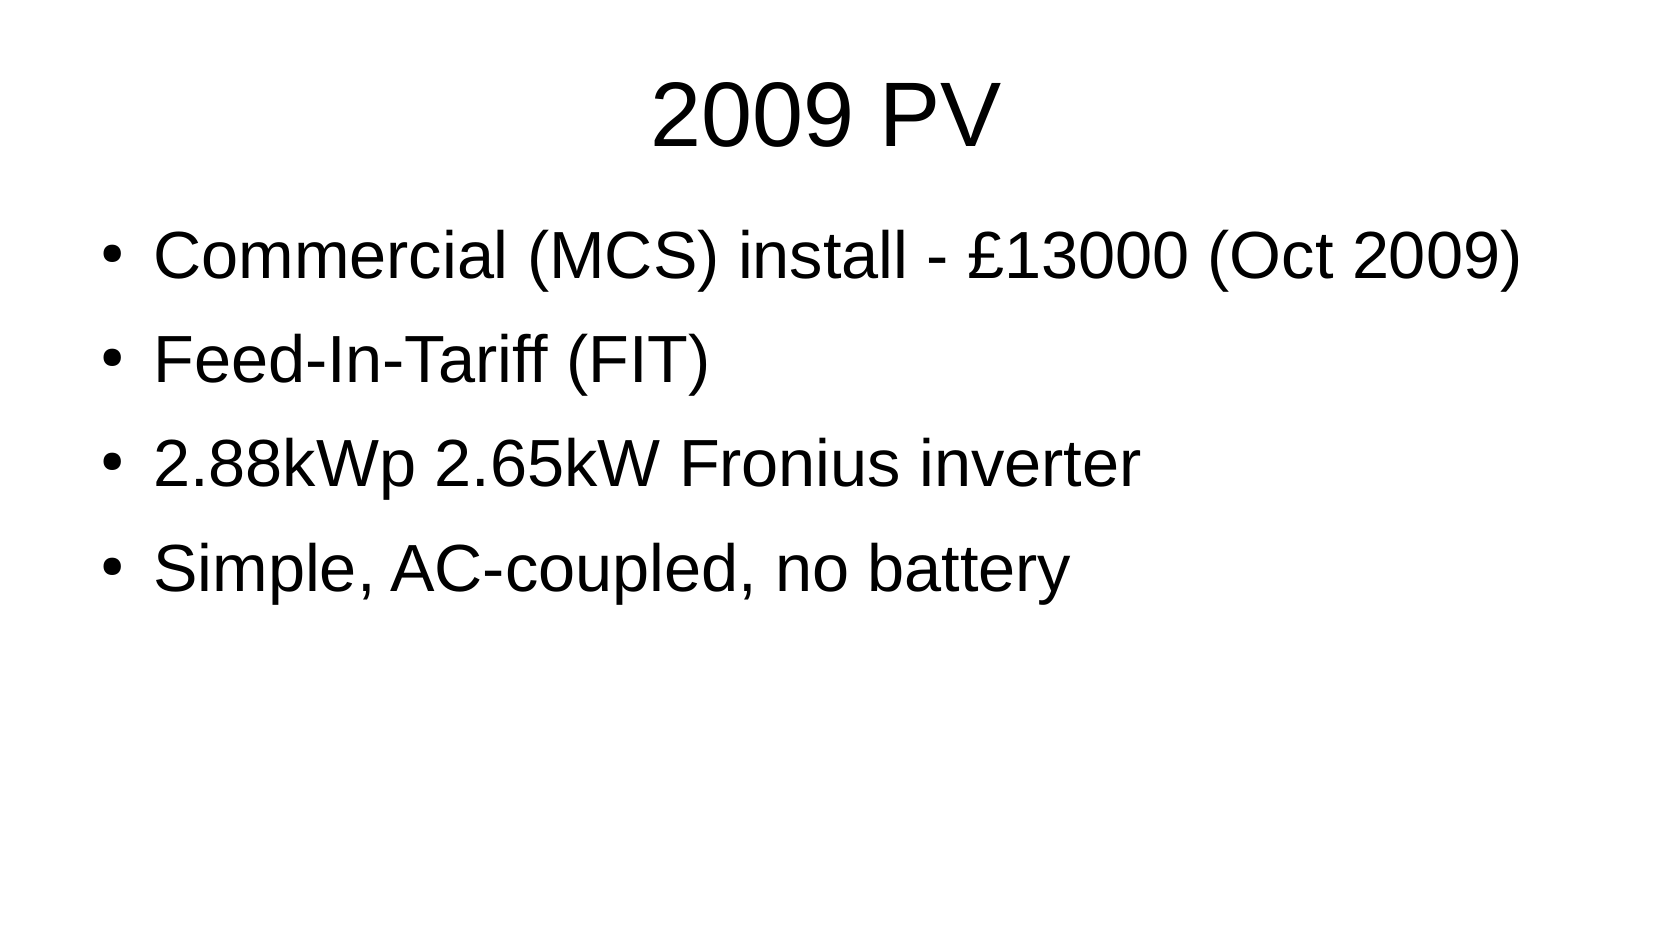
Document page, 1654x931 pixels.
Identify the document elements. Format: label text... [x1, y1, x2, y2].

title 2009 PV [82, 37, 1571, 193]
list Commercial (MCS) install - £13000 (Oct 2009) Feed-In-Tariff (FIT) 2.88kWp 2.65kW Fronius inverter Simple, AC-coupled, no battery [82, 217, 1571, 758]
